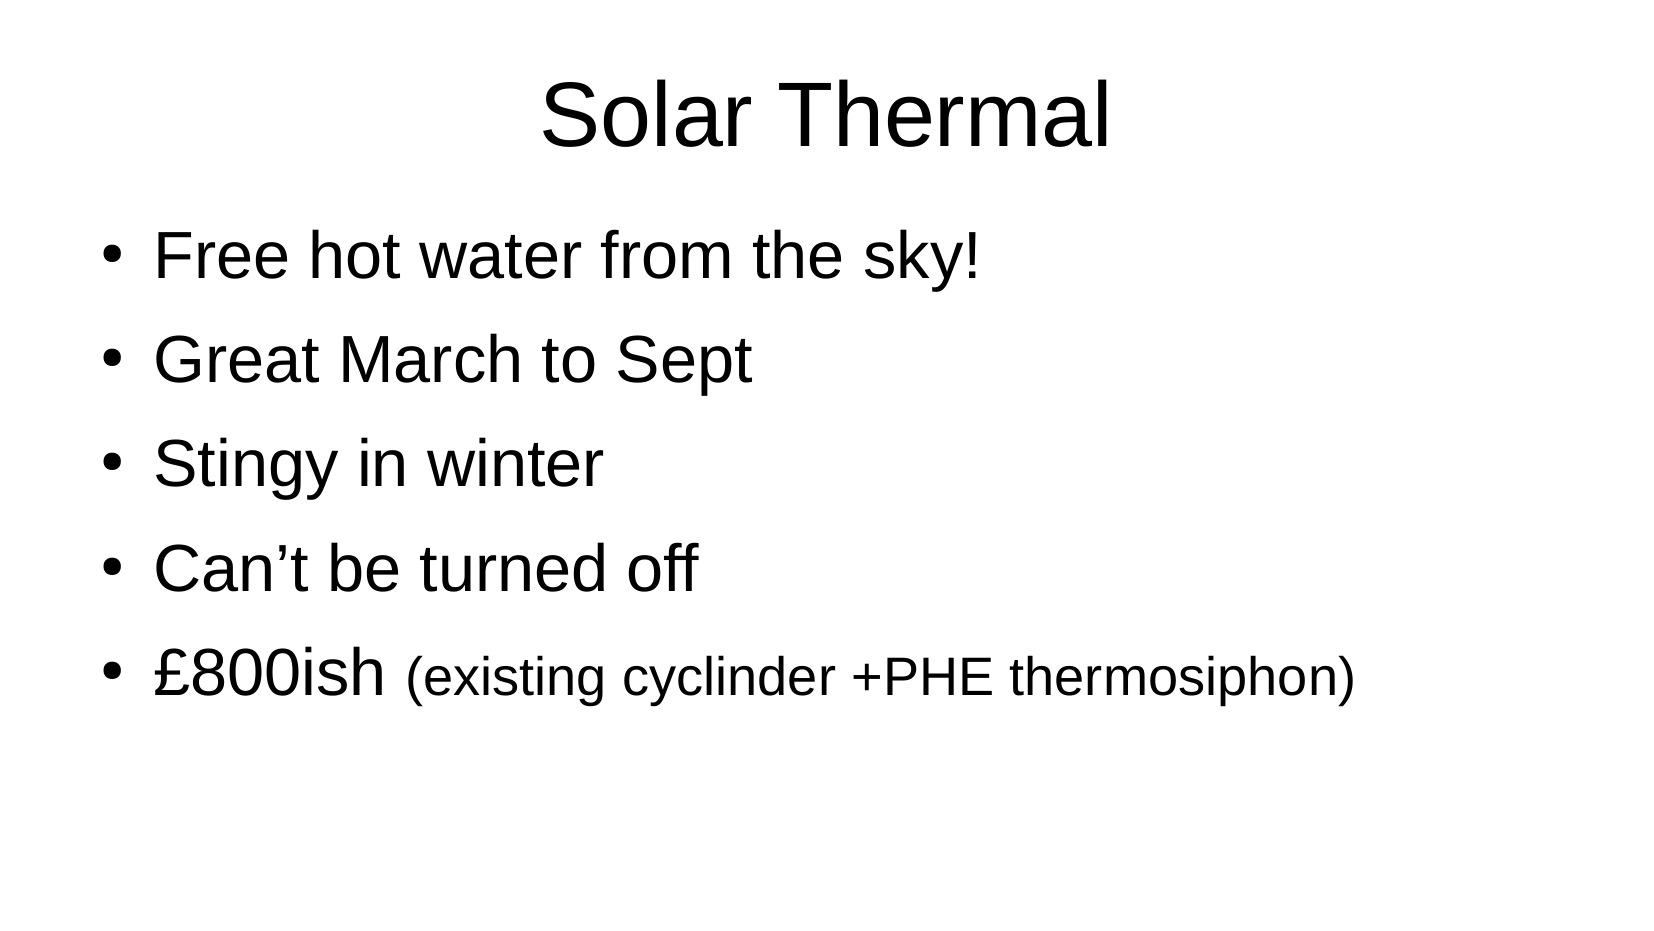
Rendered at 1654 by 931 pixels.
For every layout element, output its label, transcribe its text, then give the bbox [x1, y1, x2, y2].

list Free hot water from the sky! Great March to Sept Stingy in winter Can’t be turned off £800ish (existing cyclinder +PHE thermosiphon) [82, 217, 1571, 758]
title Solar Thermal [82, 37, 1571, 193]
